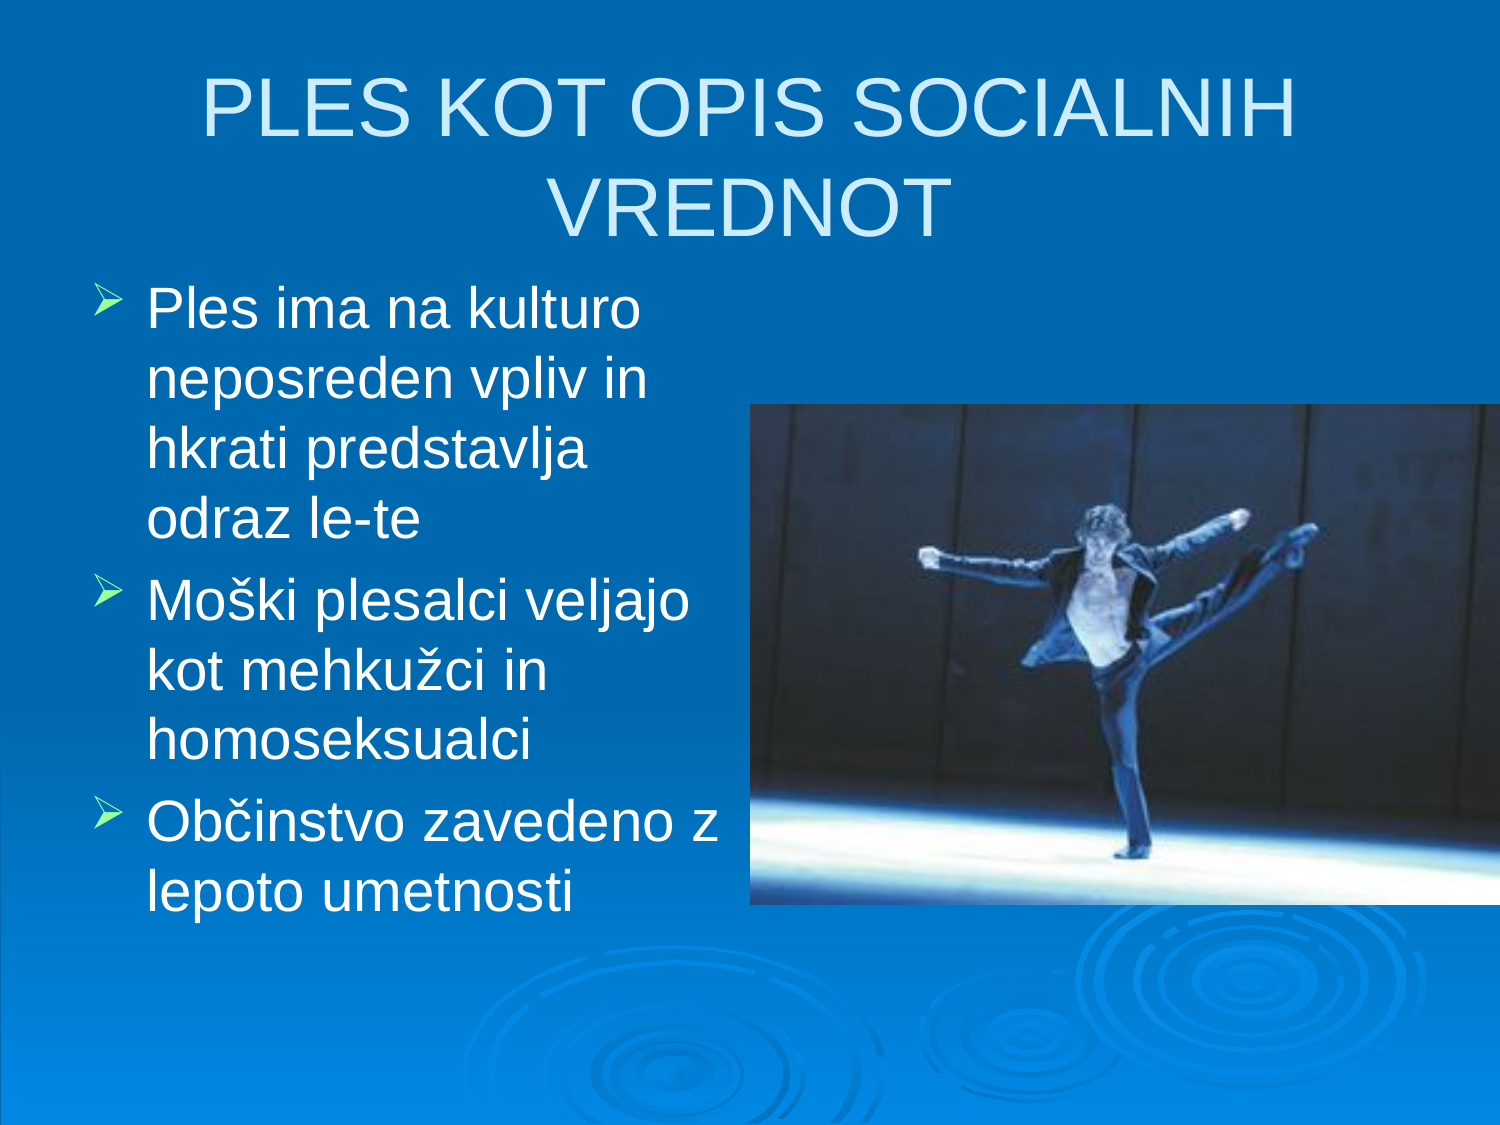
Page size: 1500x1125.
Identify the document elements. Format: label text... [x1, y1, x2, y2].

title PLES KOT OPIS SOCIALNIH VREDNOT [75, 45, 1425, 233]
picture [750, 404, 1500, 905]
list Ples ima na kulturo neposreden vpliv in hkrati predstavlja odraz le-te Moški plesalci veljajo kot mehkužci in homoseksualci Občinstvo zavedeno z lepoto umetnosti [75, 262, 738, 1005]
